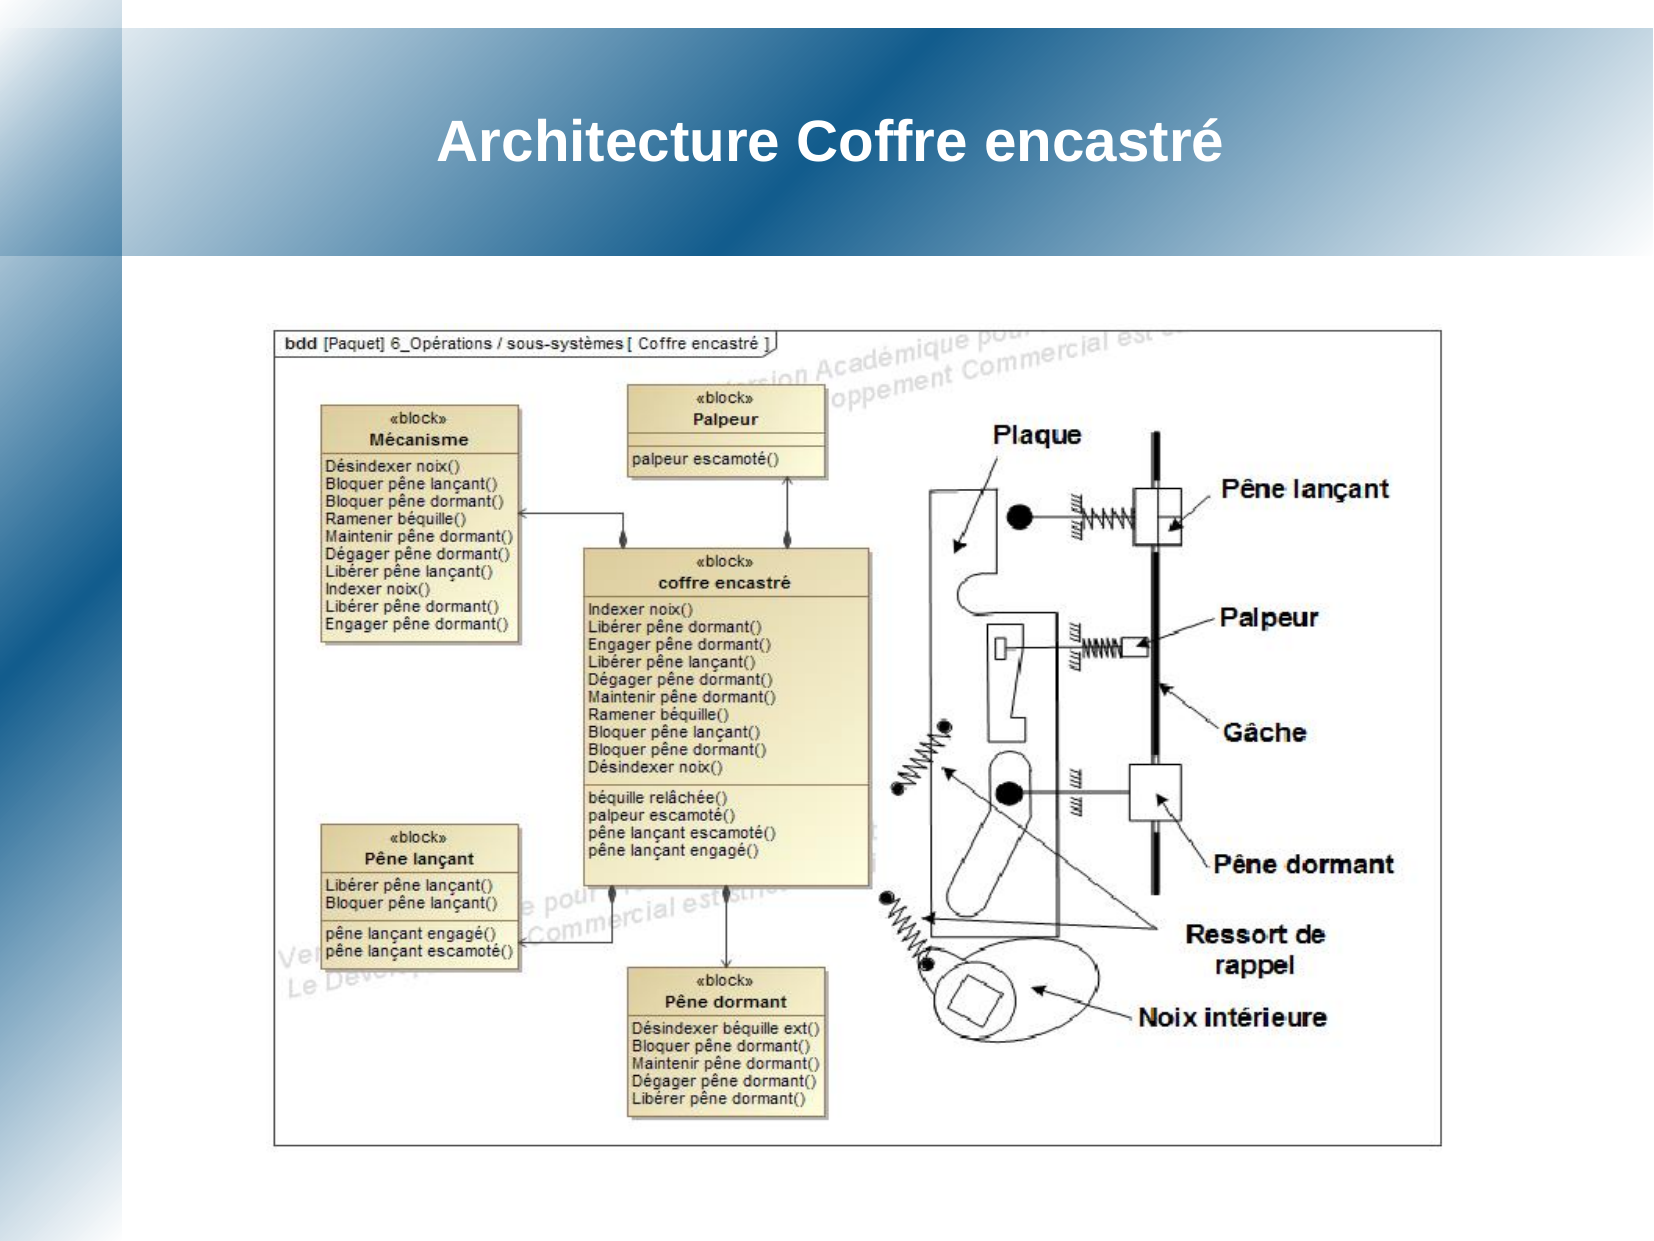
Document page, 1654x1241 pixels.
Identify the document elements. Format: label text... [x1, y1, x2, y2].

title Architecture Coffre encastré [125, 45, 1537, 238]
subtitle [127, 323, 1603, 1167]
